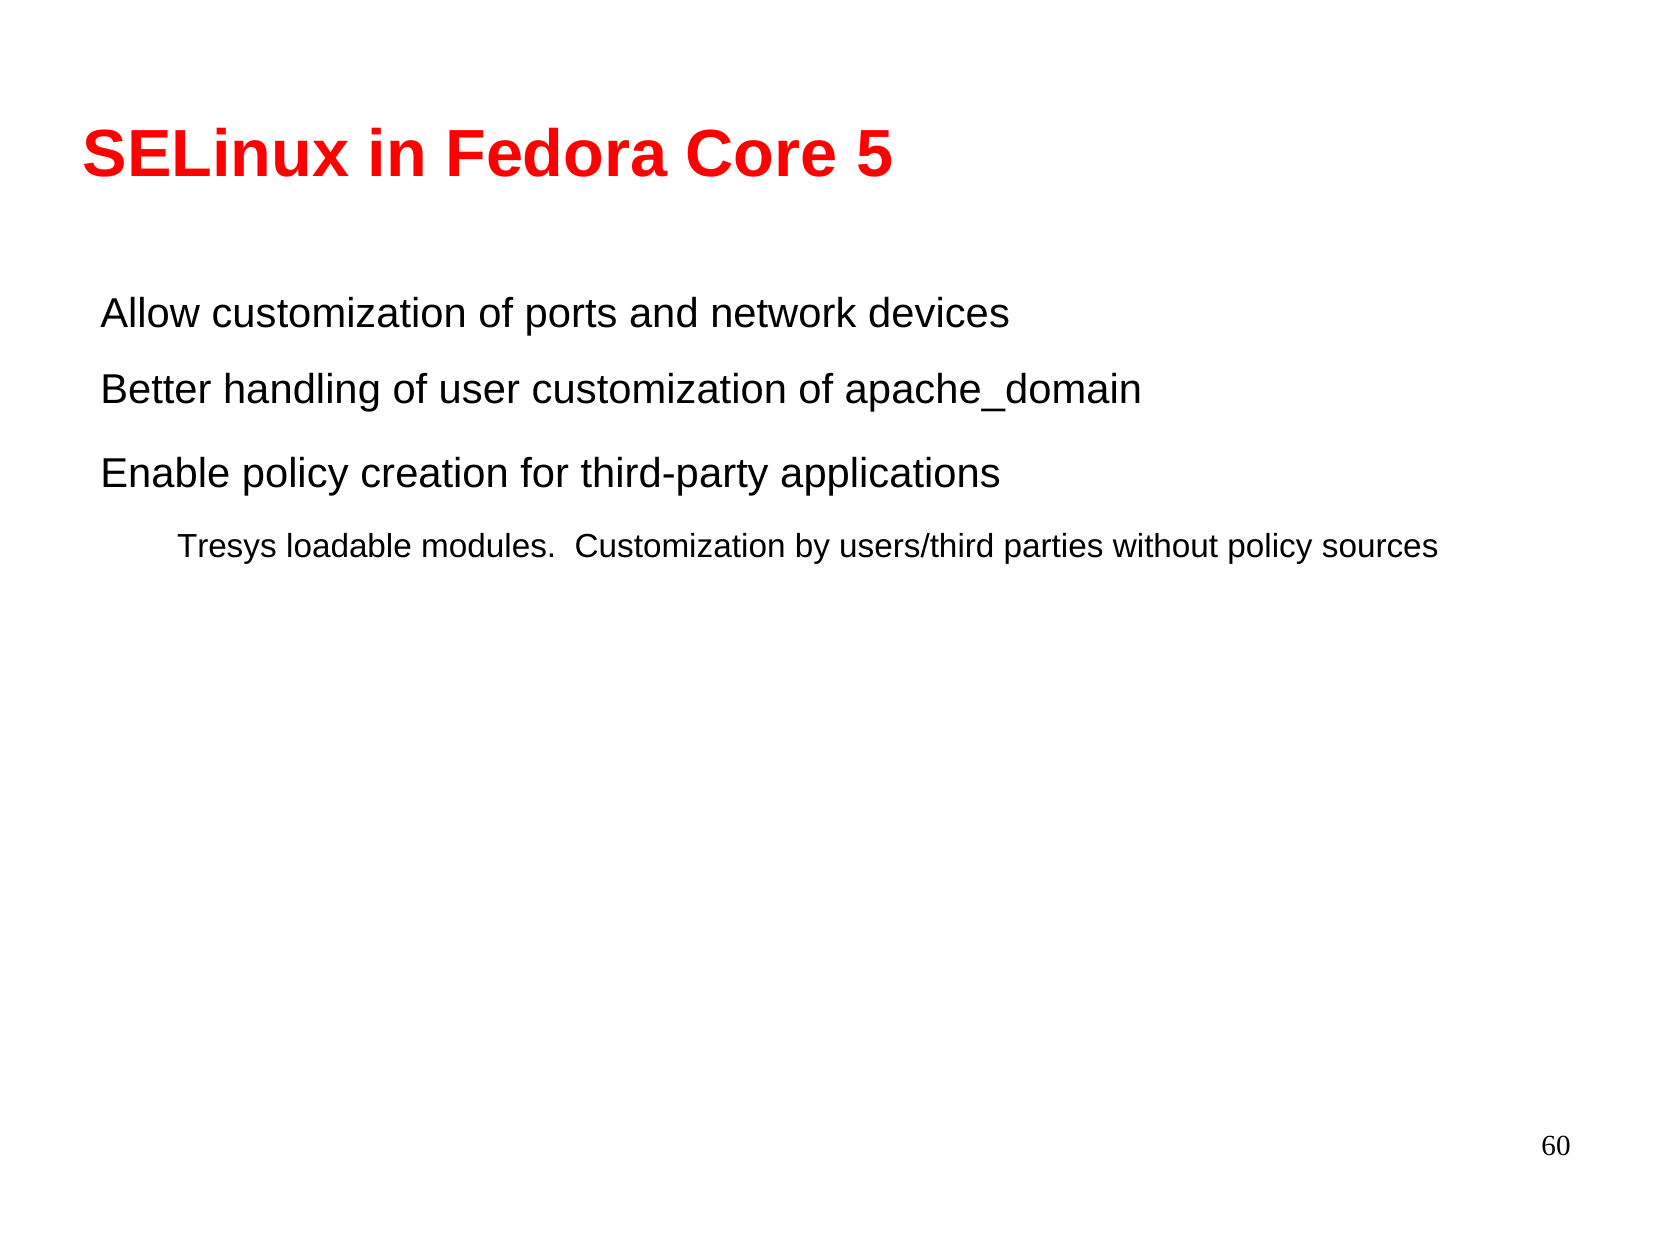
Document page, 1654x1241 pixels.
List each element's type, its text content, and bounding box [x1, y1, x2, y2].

list Allow customization of ports and network devices Better handling of user customization of apache_domain Enable policy creation for third-party applications Tresys loadable modules. Customization by users/third parties without policy sources [82, 290, 1571, 1109]
title SELinux in Fedora Core 5 [82, 49, 1571, 257]
